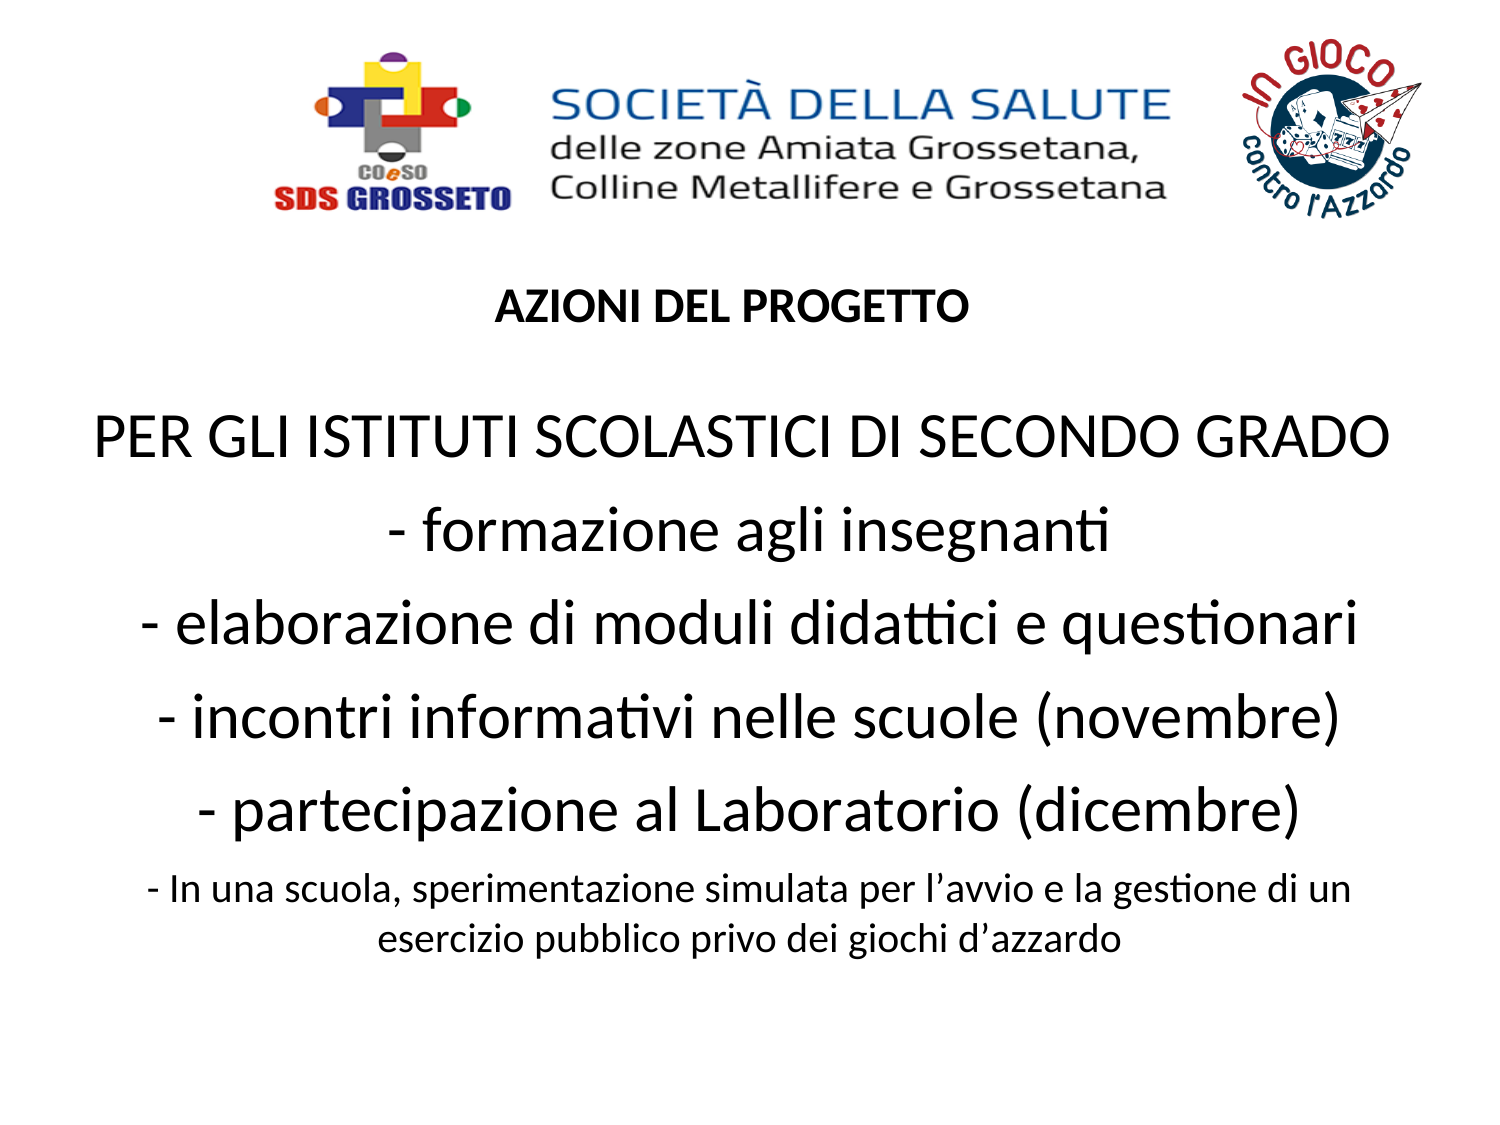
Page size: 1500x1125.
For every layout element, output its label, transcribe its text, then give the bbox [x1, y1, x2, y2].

picture [265, 42, 1194, 221]
text_box PER GLI ISTITUTI SCOLASTICI DI SECONDO GRADO - formazione agli insegnanti - elaborazione di moduli didattici e questionari - incontri informativi nelle scuole (novembre) - partecipazione al Laboratorio (dicembre) - In una scuola, sperimentazione simulata per l’avvio e la gestione di un esercizio pubblico privo dei giochi d’azzardo [64, 385, 1436, 1071]
text_box AZIONI DEL PROGETTO [76, 231, 1388, 374]
picture [1222, 18, 1443, 240]
